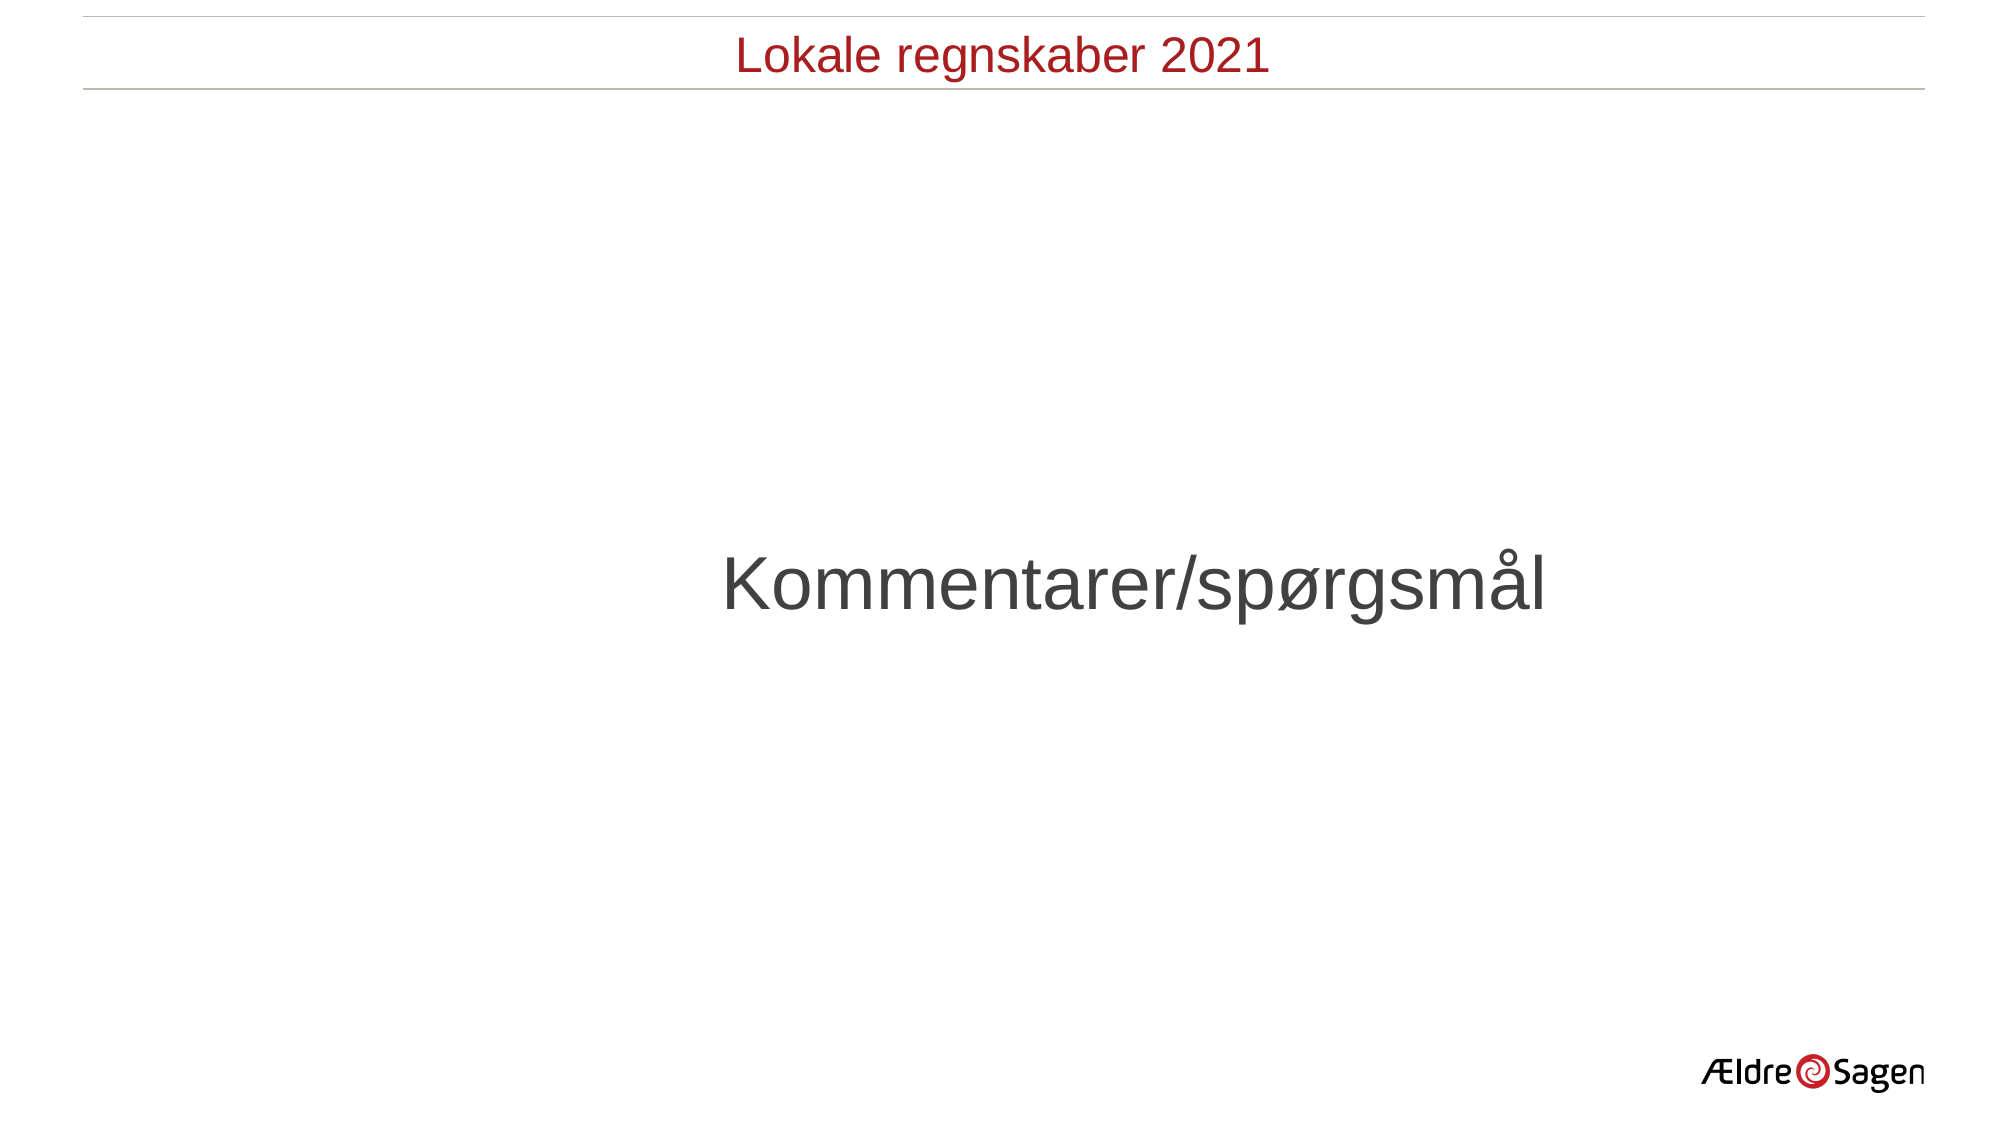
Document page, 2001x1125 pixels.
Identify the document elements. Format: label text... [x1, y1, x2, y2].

text_box Lokale regnskaber 2021 [82, 14, 1925, 92]
text_box Kommentarer/spørgsmål [713, 525, 1922, 634]
